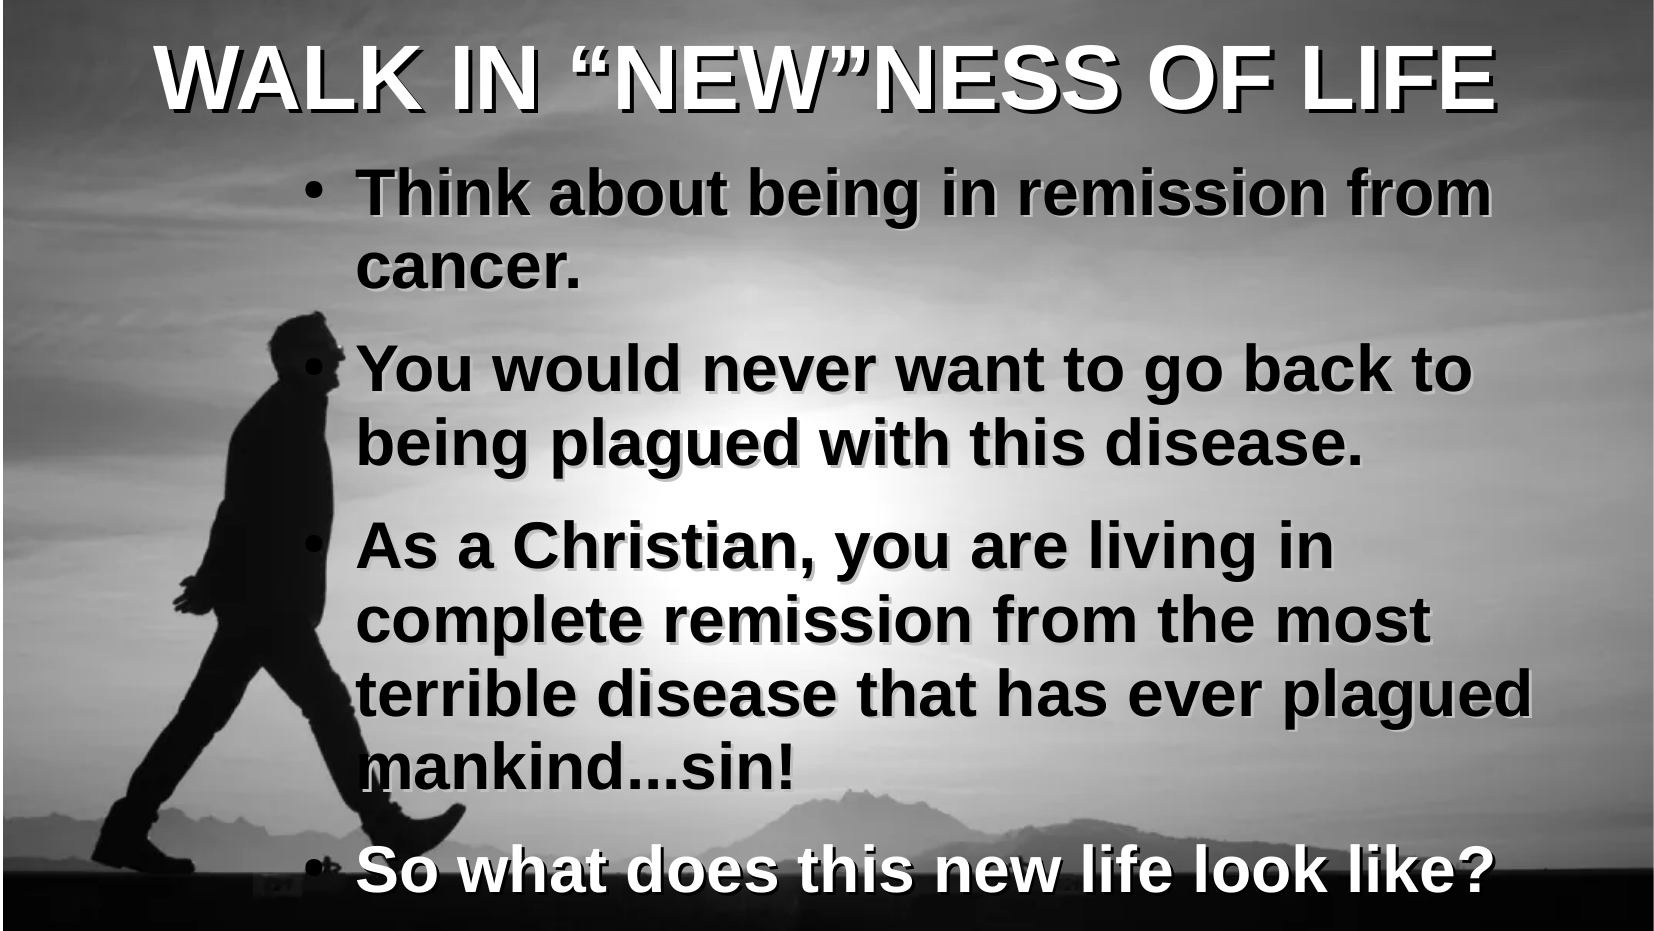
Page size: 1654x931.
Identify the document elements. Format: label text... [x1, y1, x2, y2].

picture [3, 0, 1654, 931]
title WALK IN “NEW”NESS OF LIFE [82, 0, 1571, 156]
list Think about being in remission from cancer. You would never want to go back to being plagued with this disease. As a Christian, you are living in complete remission from the most terrible disease that has ever plagued mankind...sin! So what does this new life look like? [285, 155, 1636, 916]
